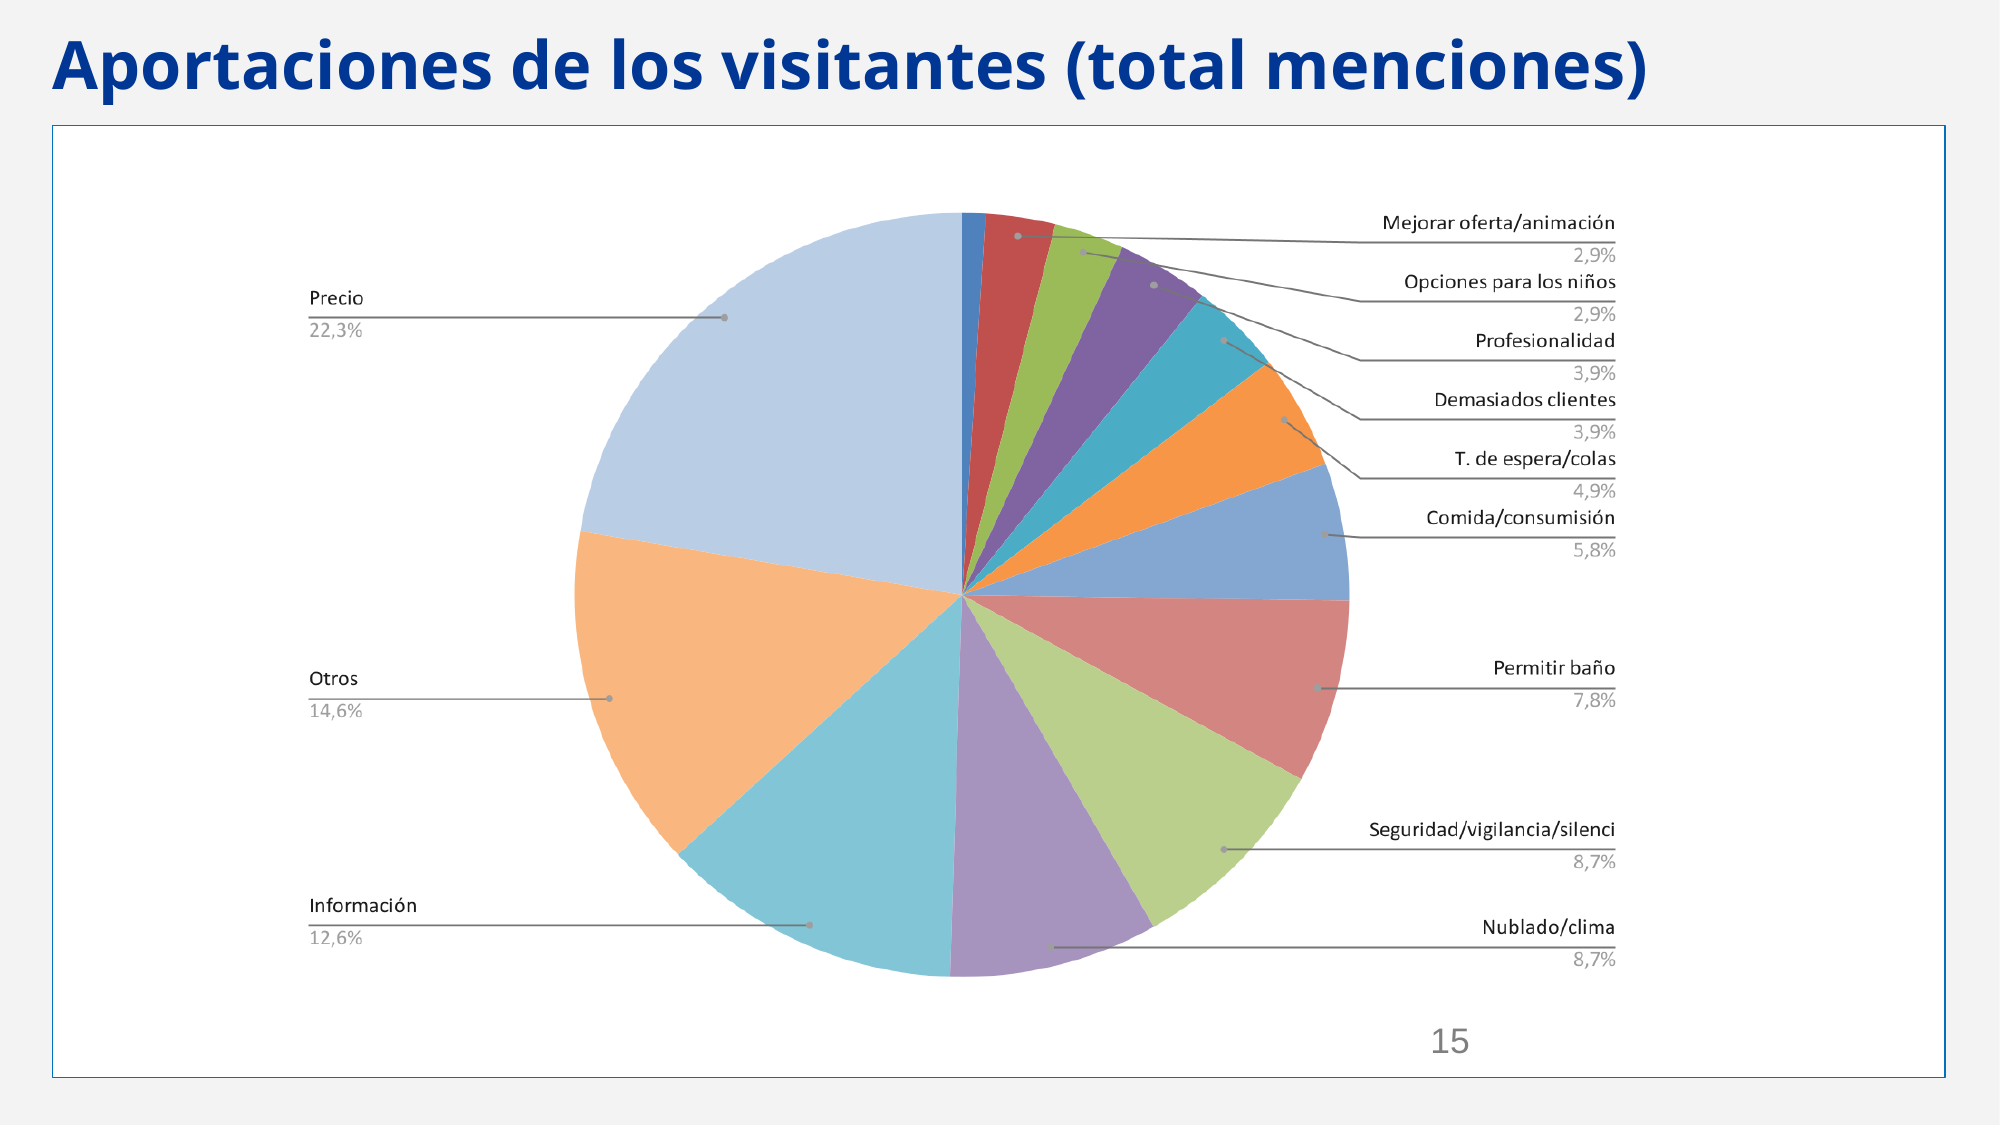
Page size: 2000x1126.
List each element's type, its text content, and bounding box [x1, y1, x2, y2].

picture [265, 170, 1658, 1019]
text_box [52, 125, 1945, 1078]
text_box <número> [1412, 1008, 1880, 1069]
text_box Aportaciones de los visitantes (total menciones) [52, 0, 1945, 125]
